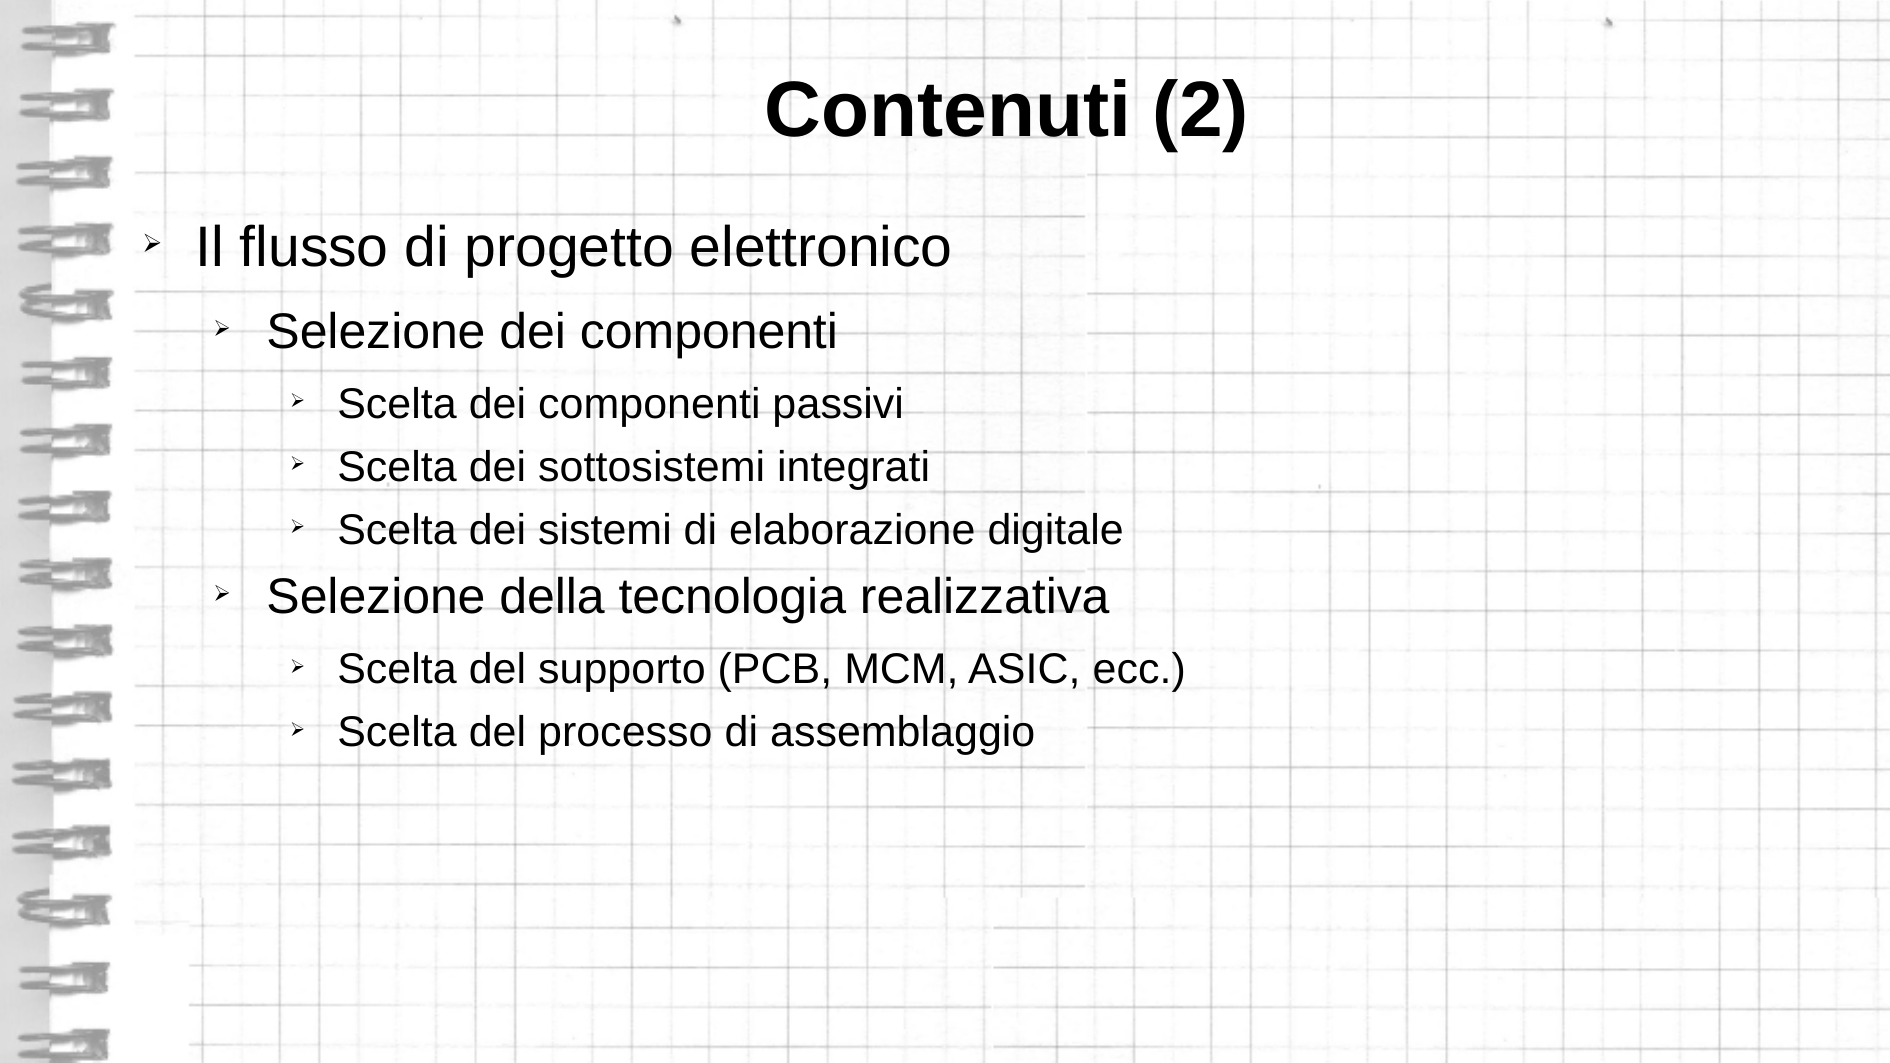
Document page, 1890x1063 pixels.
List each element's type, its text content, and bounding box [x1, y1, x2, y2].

title Contenuti (2) [124, 20, 1890, 198]
picture [0, 0, 1890, 1063]
list Il flusso di progetto elettronico Selezione dei componenti Scelta dei componenti passivi Scelta dei sottosistemi integrati Scelta dei sistemi di elaborazione digitale Selezione della tecnologia realizzativa Scelta del supporto (PCB, MCM, ASIC, ecc.) Scelta del processo di assemblaggio [124, 214, 1890, 1011]
